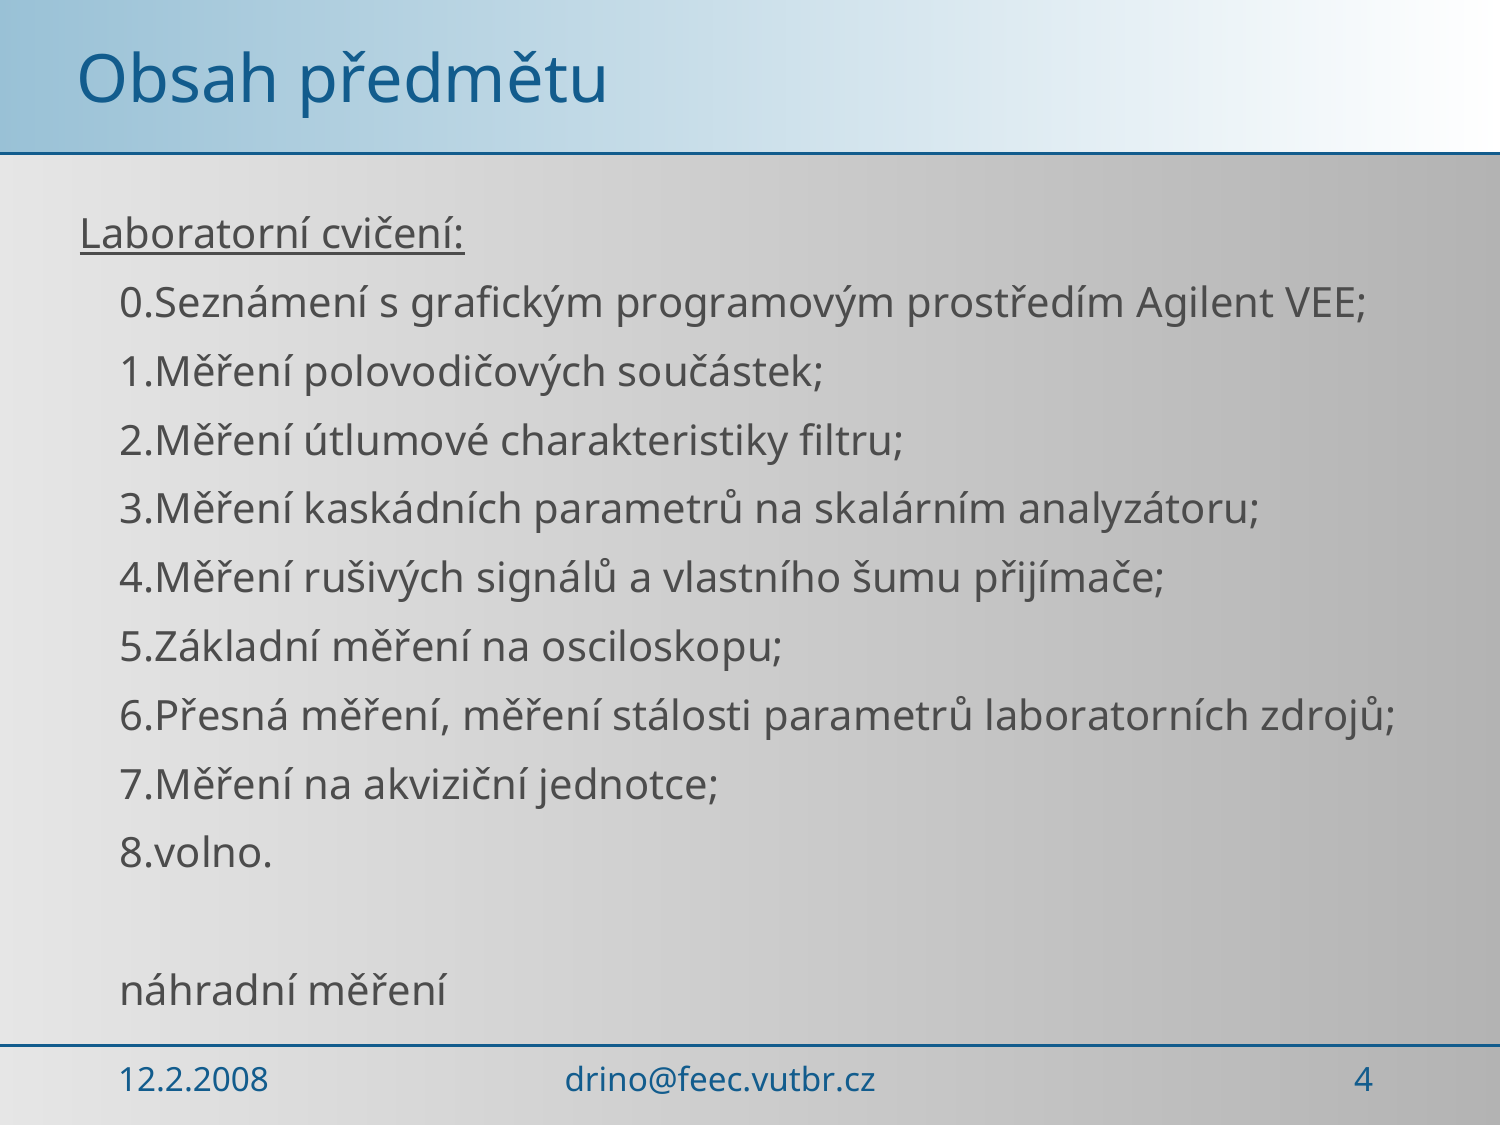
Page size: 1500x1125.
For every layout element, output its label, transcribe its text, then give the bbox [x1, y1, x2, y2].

text_box drino@feec.vutbr.cz [454, 1049, 987, 1125]
title Obsah předmětu [0, 0, 1500, 152]
text_box 12.2.2008 [103, 1049, 432, 1125]
text_box <číslo> [1075, 1049, 1388, 1125]
text_box Laboratorní cvičení: 0. Seznámení s grafickým programovým prostředím Agilent VEE; 1. Měření polovodičových součástek; 2. Měření útlumové charakteristiky filtru; 3. Měření kaskádních parametrů na skalárním analyzátoru; 4. Měření rušivých signálů a vlastního šumu přijímače; 5. Základní měření na osciloskopu; 6. Přesná měření, měření stálosti parametrů laboratorních zdrojů; 7. Měření na akviziční jednotce; 8. volno. náhradní měření [64, 196, 1424, 1026]
